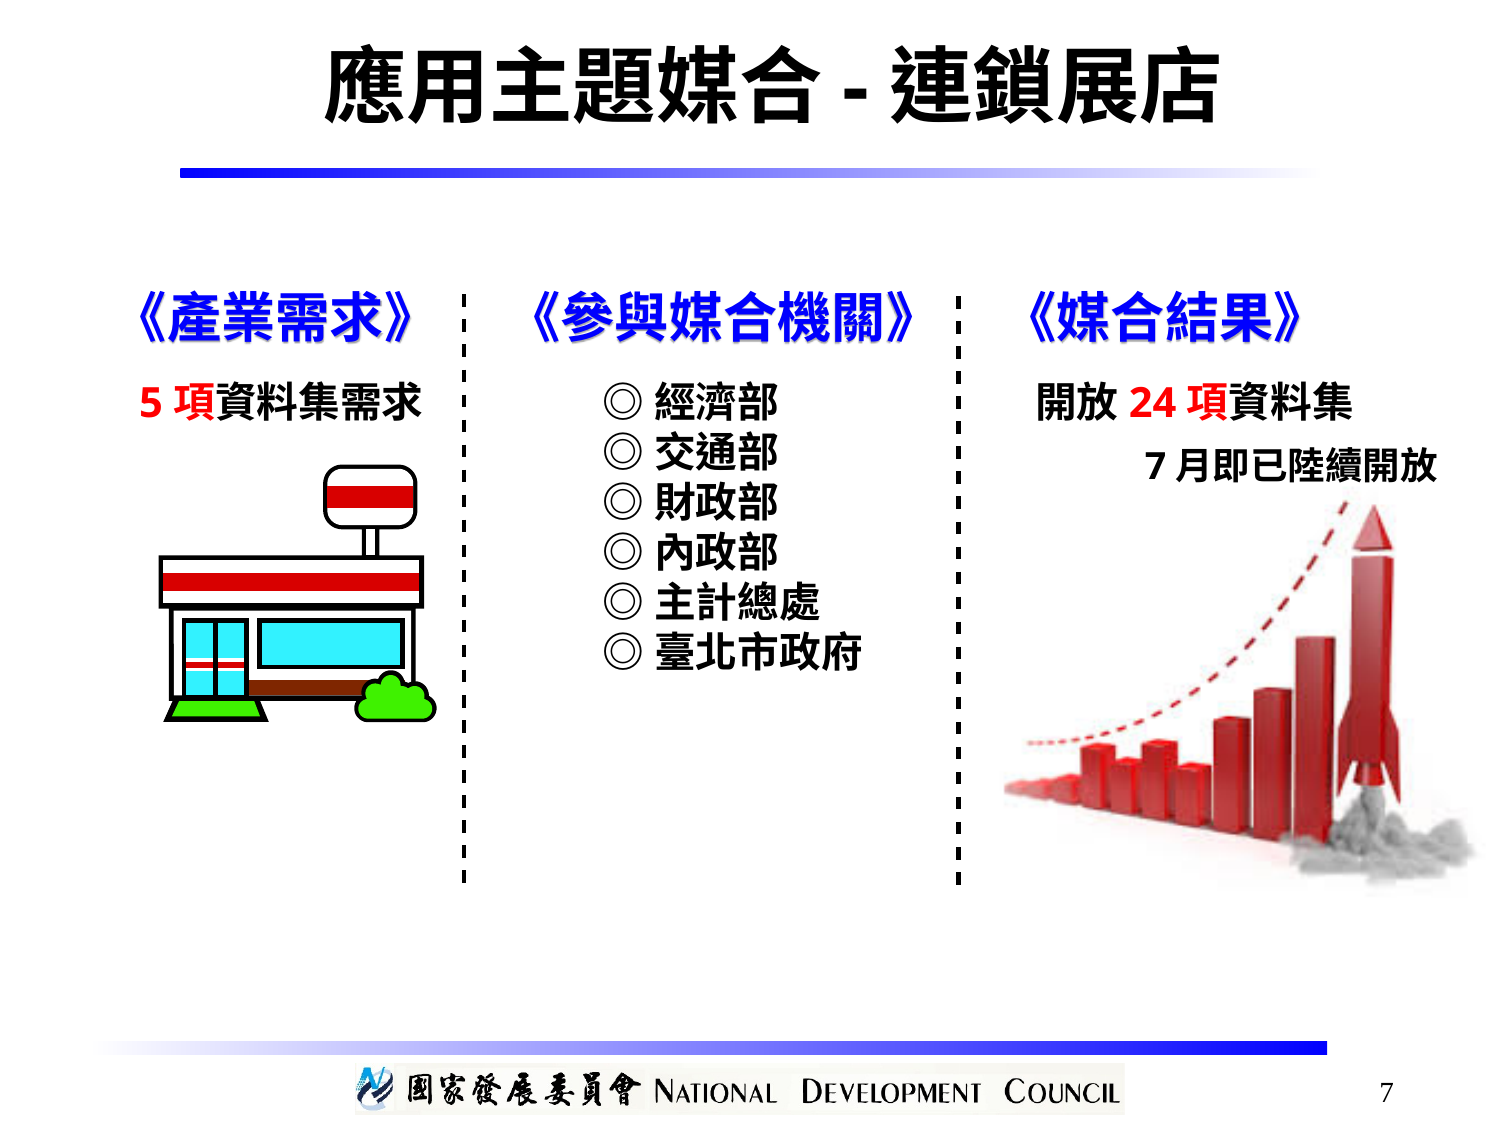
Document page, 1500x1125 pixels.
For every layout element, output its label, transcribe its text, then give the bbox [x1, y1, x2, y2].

text_box 開放24項資料集 [1020, 368, 1353, 434]
text_box 應用主題媒合-連鎖展店 [97, 19, 1448, 147]
text_box 《參與媒合機關》 [491, 275, 961, 357]
picture [987, 434, 1488, 933]
text_box 7 [1364, 1070, 1490, 1106]
text_box ◎經濟部 ◎交通部 ◎財政部 ◎內政部 ◎主計總處 ◎臺北市政府 [587, 369, 916, 734]
picture [158, 464, 437, 723]
text_box 《產業需求》 [97, 275, 491, 357]
text_box 5項資料集需求 [124, 368, 432, 435]
text_box 7月即已陸續開放 [1129, 434, 1448, 495]
text_box 《媒合結果》 [987, 275, 1365, 357]
